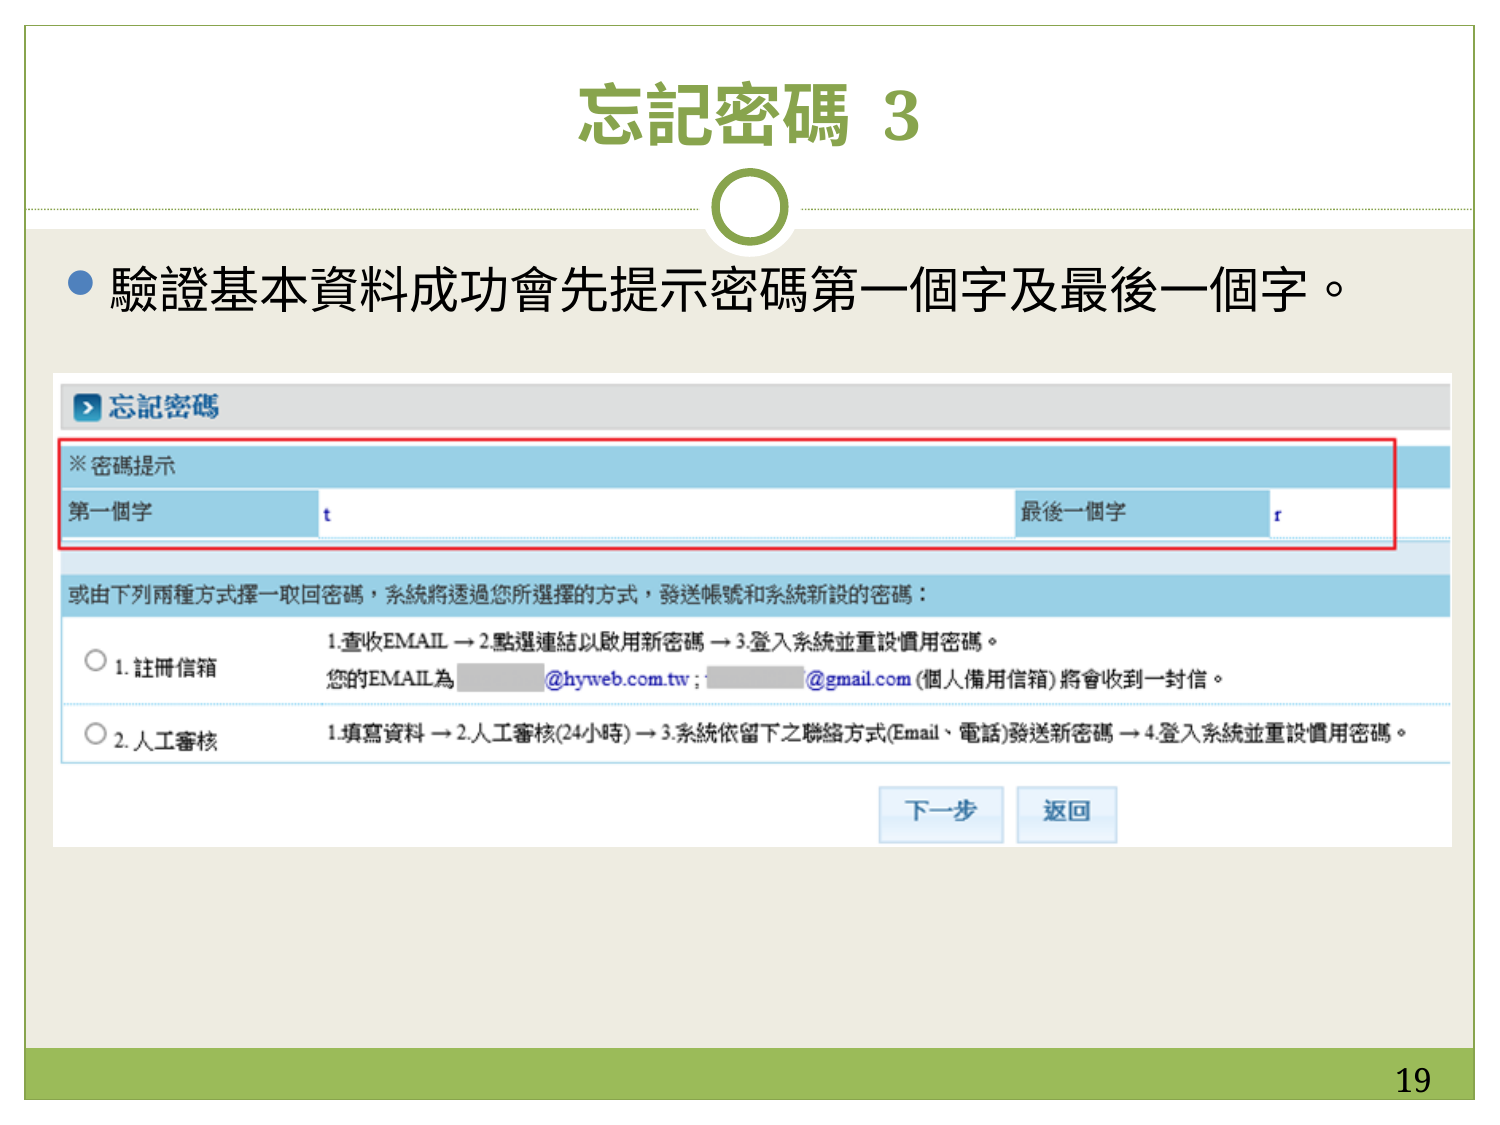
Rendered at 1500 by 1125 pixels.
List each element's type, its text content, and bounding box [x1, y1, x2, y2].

title 忘記密碼 3 [49, 37, 1450, 162]
picture [53, 373, 1452, 847]
list 驗證基本資料成功會先提示密碼第一個字及最後一個字。 [49, 250, 1445, 1001]
text_box [1376, 1045, 1452, 1118]
